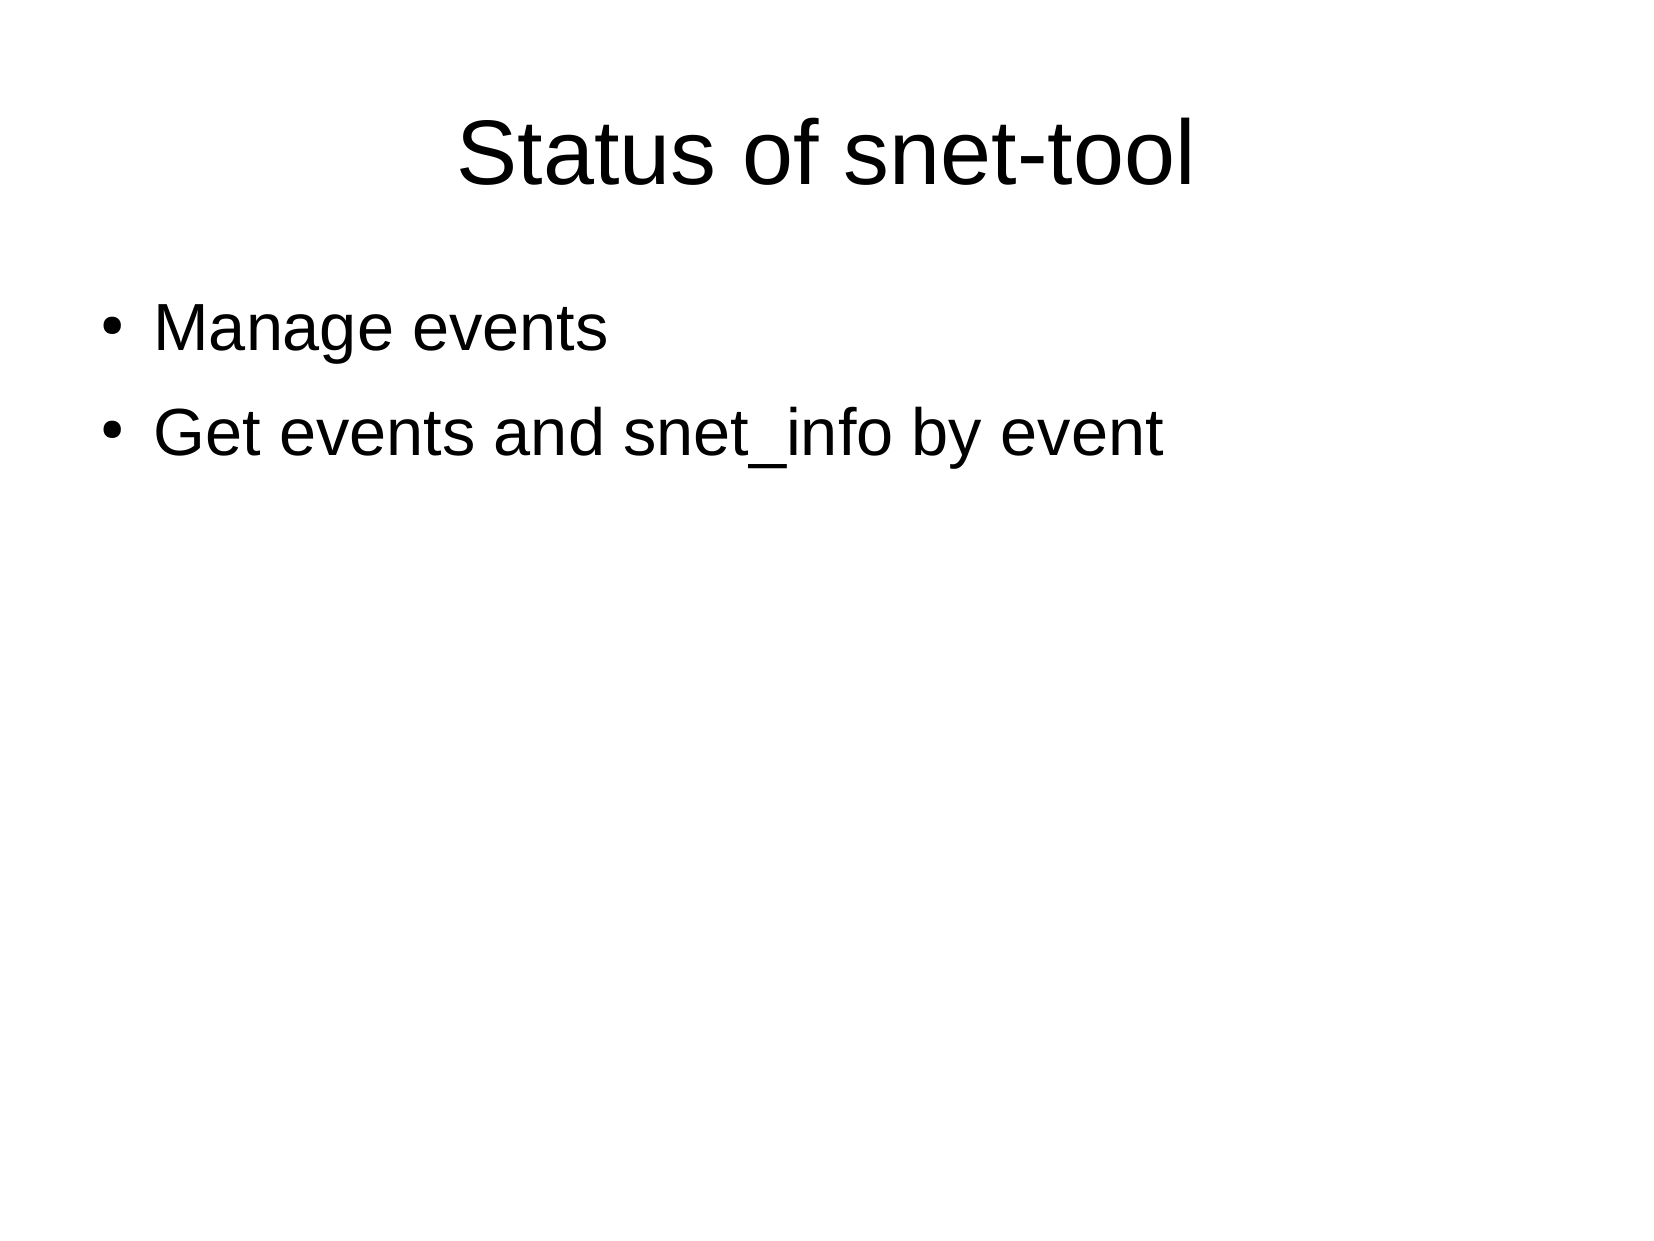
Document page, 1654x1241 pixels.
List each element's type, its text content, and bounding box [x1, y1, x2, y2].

list Manage events Get events and snet_info by event [82, 290, 1571, 1109]
title Status of snet-tool [82, 56, 1571, 250]
